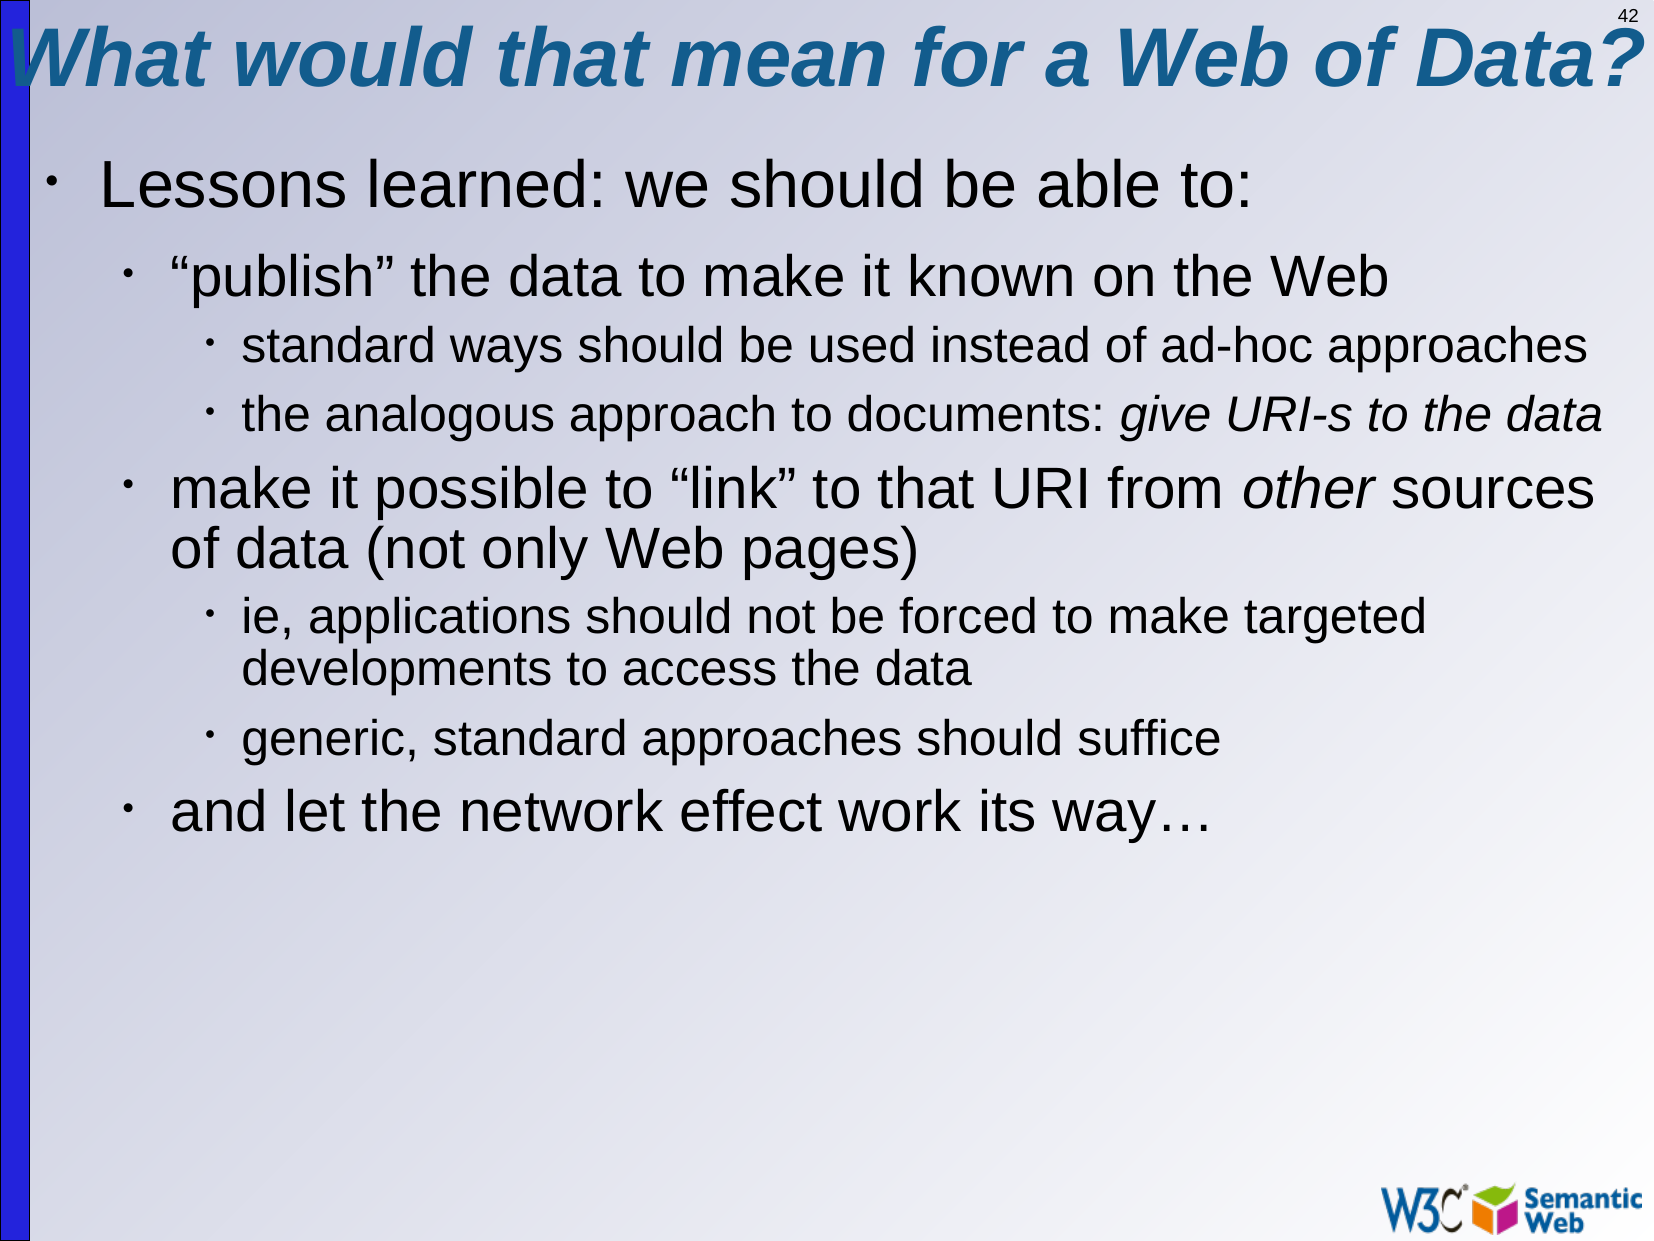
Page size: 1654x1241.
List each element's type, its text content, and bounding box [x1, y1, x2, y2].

list Lessons learned: we should be able to: “publish” the data to make it known on the Web standard ways should be used instead of ad-hoc approaches the analogous approach to documents: give URI-s to the data make it possible to “link” to that URI from other sources of data (not only Web pages) ie, applications should not be forced to make targeted developments to access the data generic, standard approaches should suffice and let the network effect work its way… [29, 147, 1624, 1134]
title What would that mean for a Web of Data? [0, 0, 1654, 119]
picture [1381, 1181, 1642, 1235]
